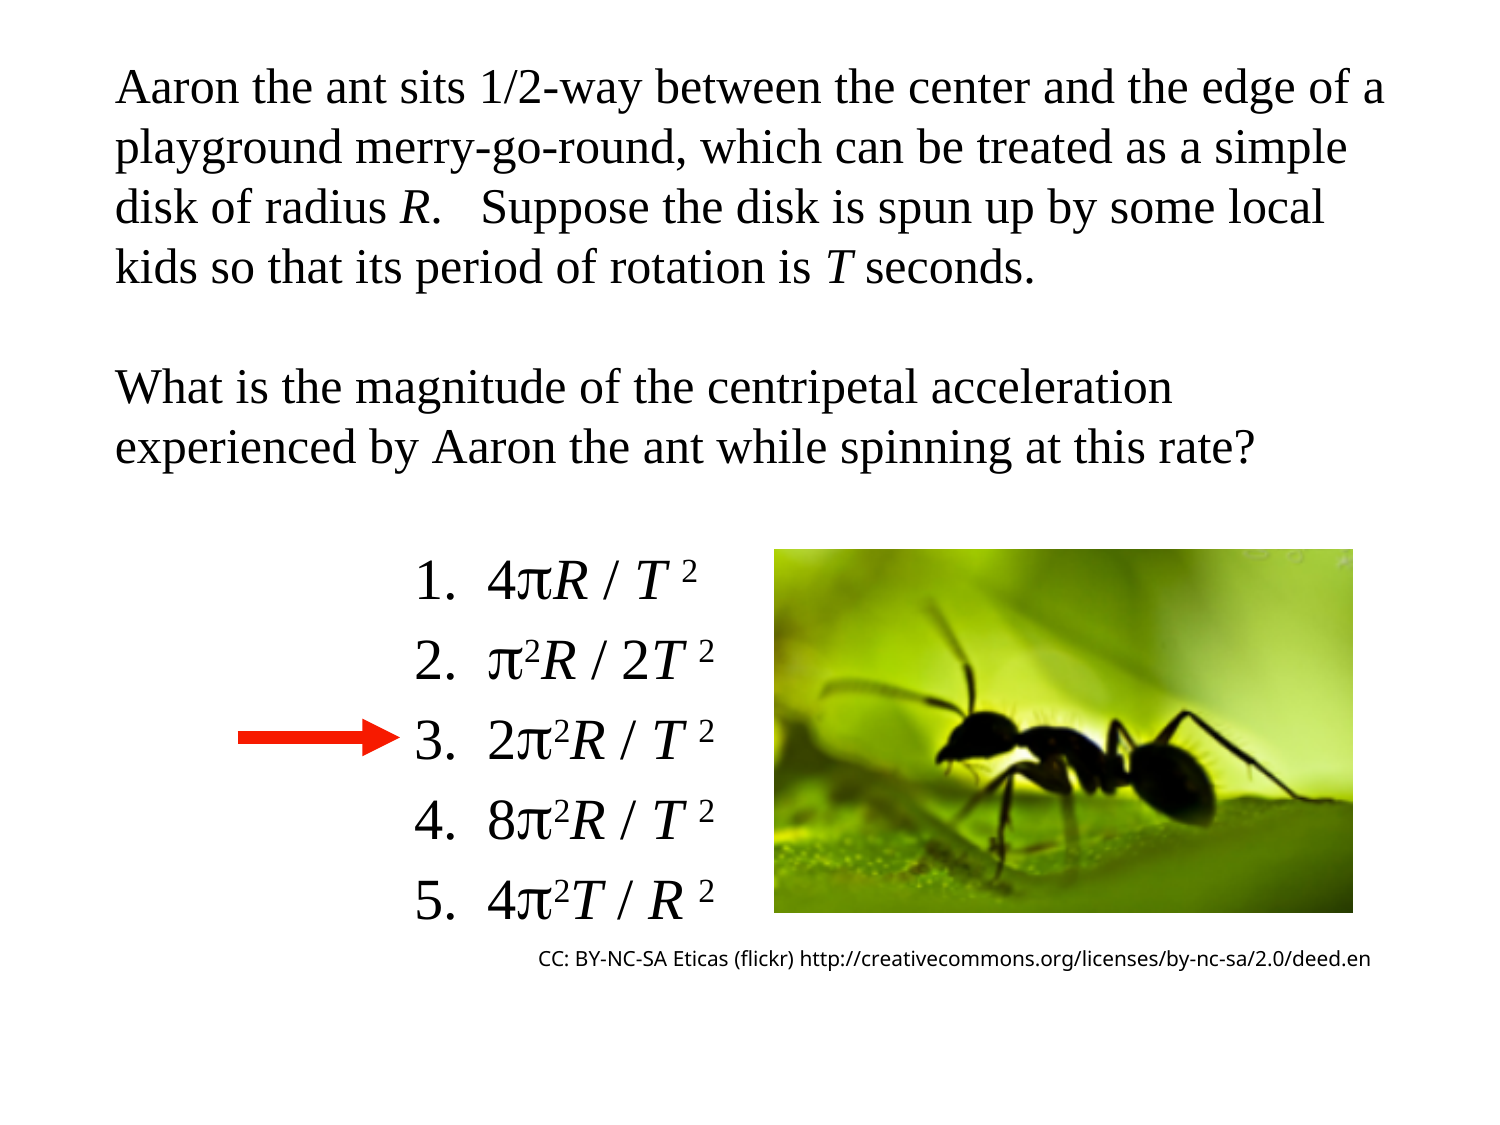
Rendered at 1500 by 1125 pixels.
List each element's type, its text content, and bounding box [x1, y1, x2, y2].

text_box CC: BY-NC-SA Eticas (flickr) http://creativecommons.org/licenses/by-nc-sa/2.0/deed.en [523, 937, 1386, 978]
text_box Aaron the ant sits 1/2-way between the center and the edge of a playground merry-go-round, which can be treated as a simple disk of radius R. Suppose the disk is spun up by some local kids so that its period of rotation is T seconds. What is the magnitude of the centripetal acceleration experienced by Aaron the ant while spinning at this rate? 1. 4πR / T 2 2. π2R / 2T 2 3. 2π2R / T 2 4. 8π2R / T 2 5. 4π2T / R 2 [99, 45, 1403, 941]
picture [774, 549, 1353, 913]
